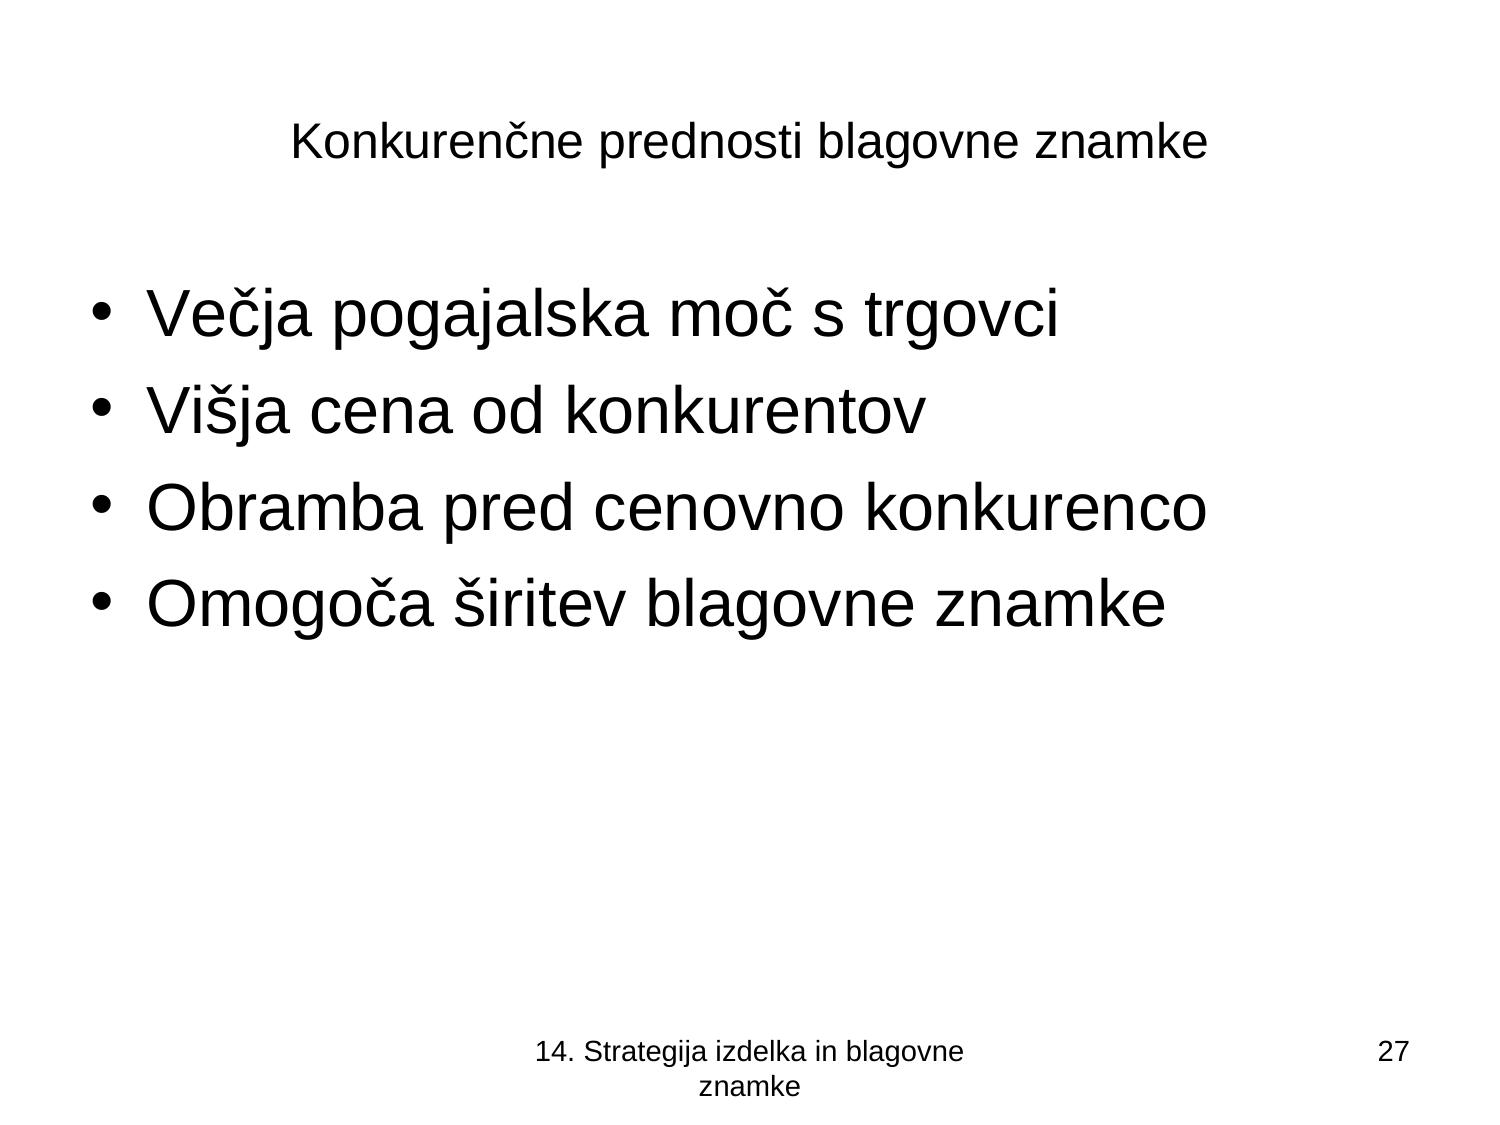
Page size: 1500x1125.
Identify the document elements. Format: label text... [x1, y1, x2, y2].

title Konkurenčne prednosti blagovne znamke [75, 45, 1426, 233]
list Večja pogajalska moč s trgovci Višja cena od konkurentov Obramba pred cenovno konkurenco Omogoča širitev blagovne znamke [75, 262, 1426, 1006]
text_box 14. Strategija izdelka in blagovne znamke [512, 1024, 988, 1103]
text_box <number> [1074, 1024, 1426, 1103]
